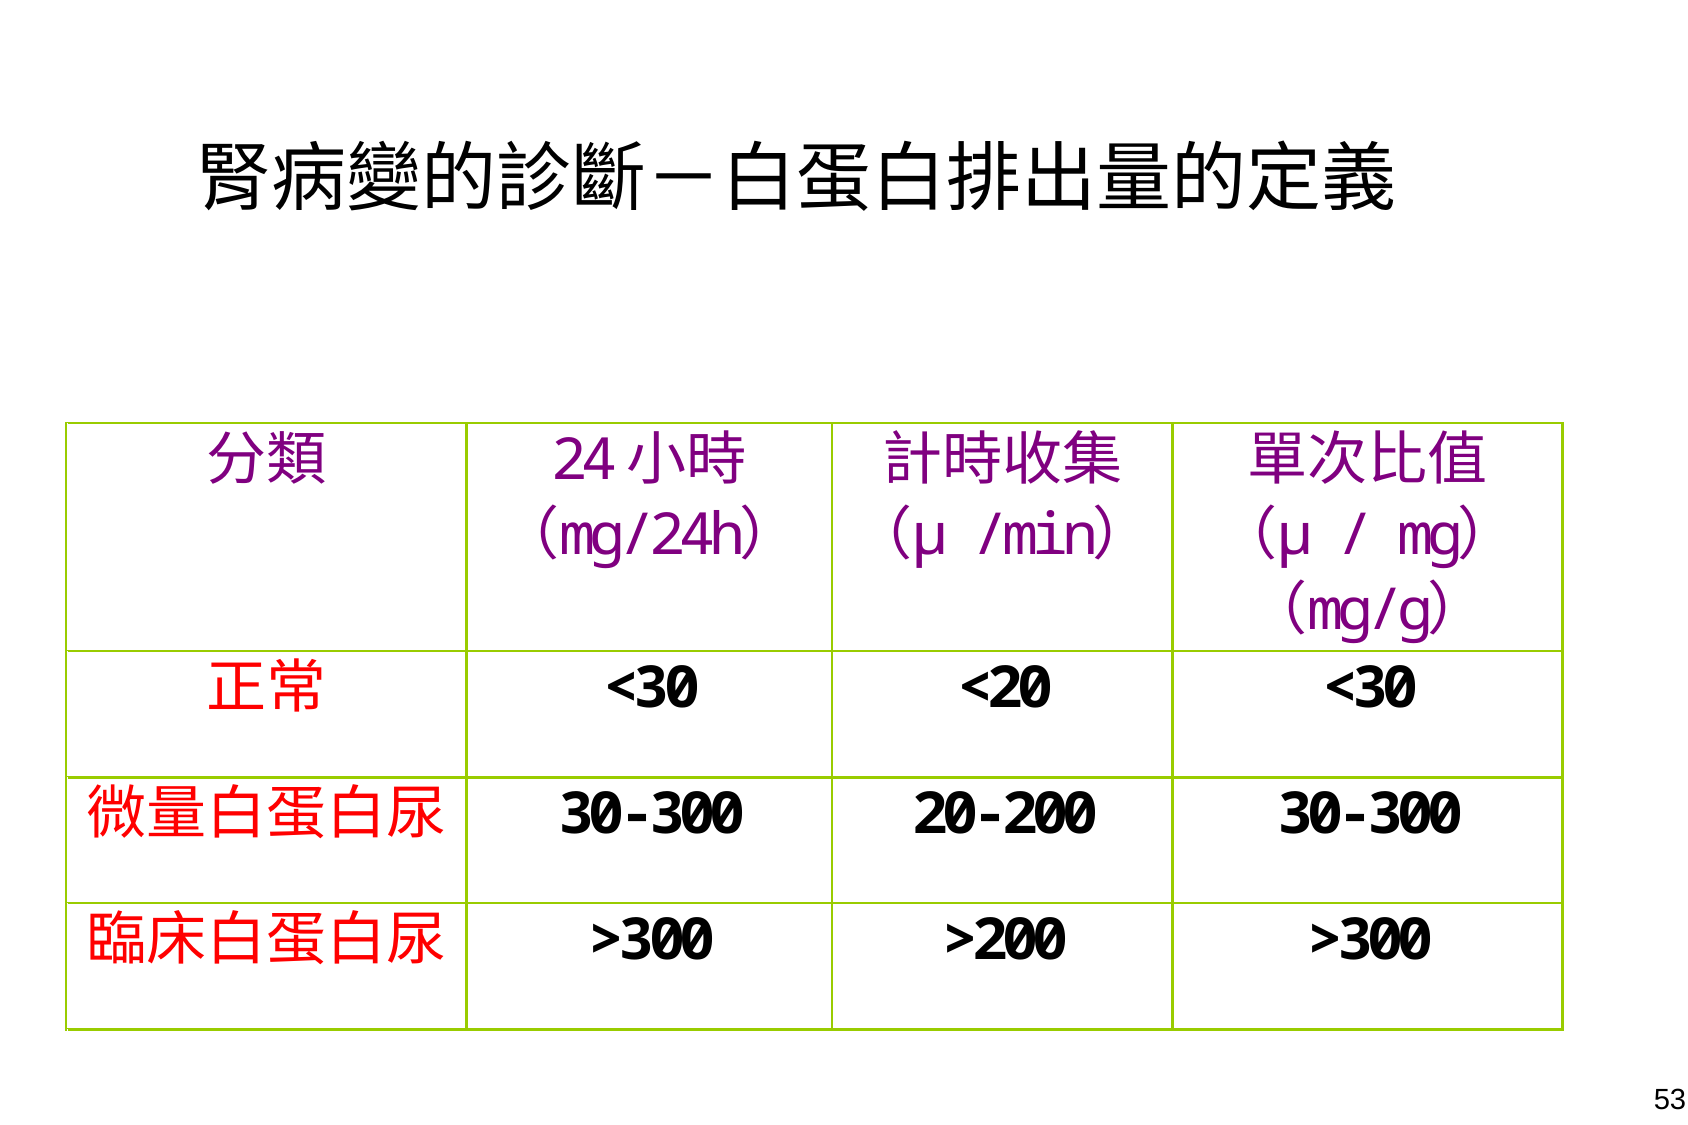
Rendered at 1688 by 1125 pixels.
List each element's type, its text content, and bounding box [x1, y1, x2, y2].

title 腎病變的診斷－白蛋白排出量的定義 [90, 115, 1503, 234]
chart [47, 421, 1688, 1125]
